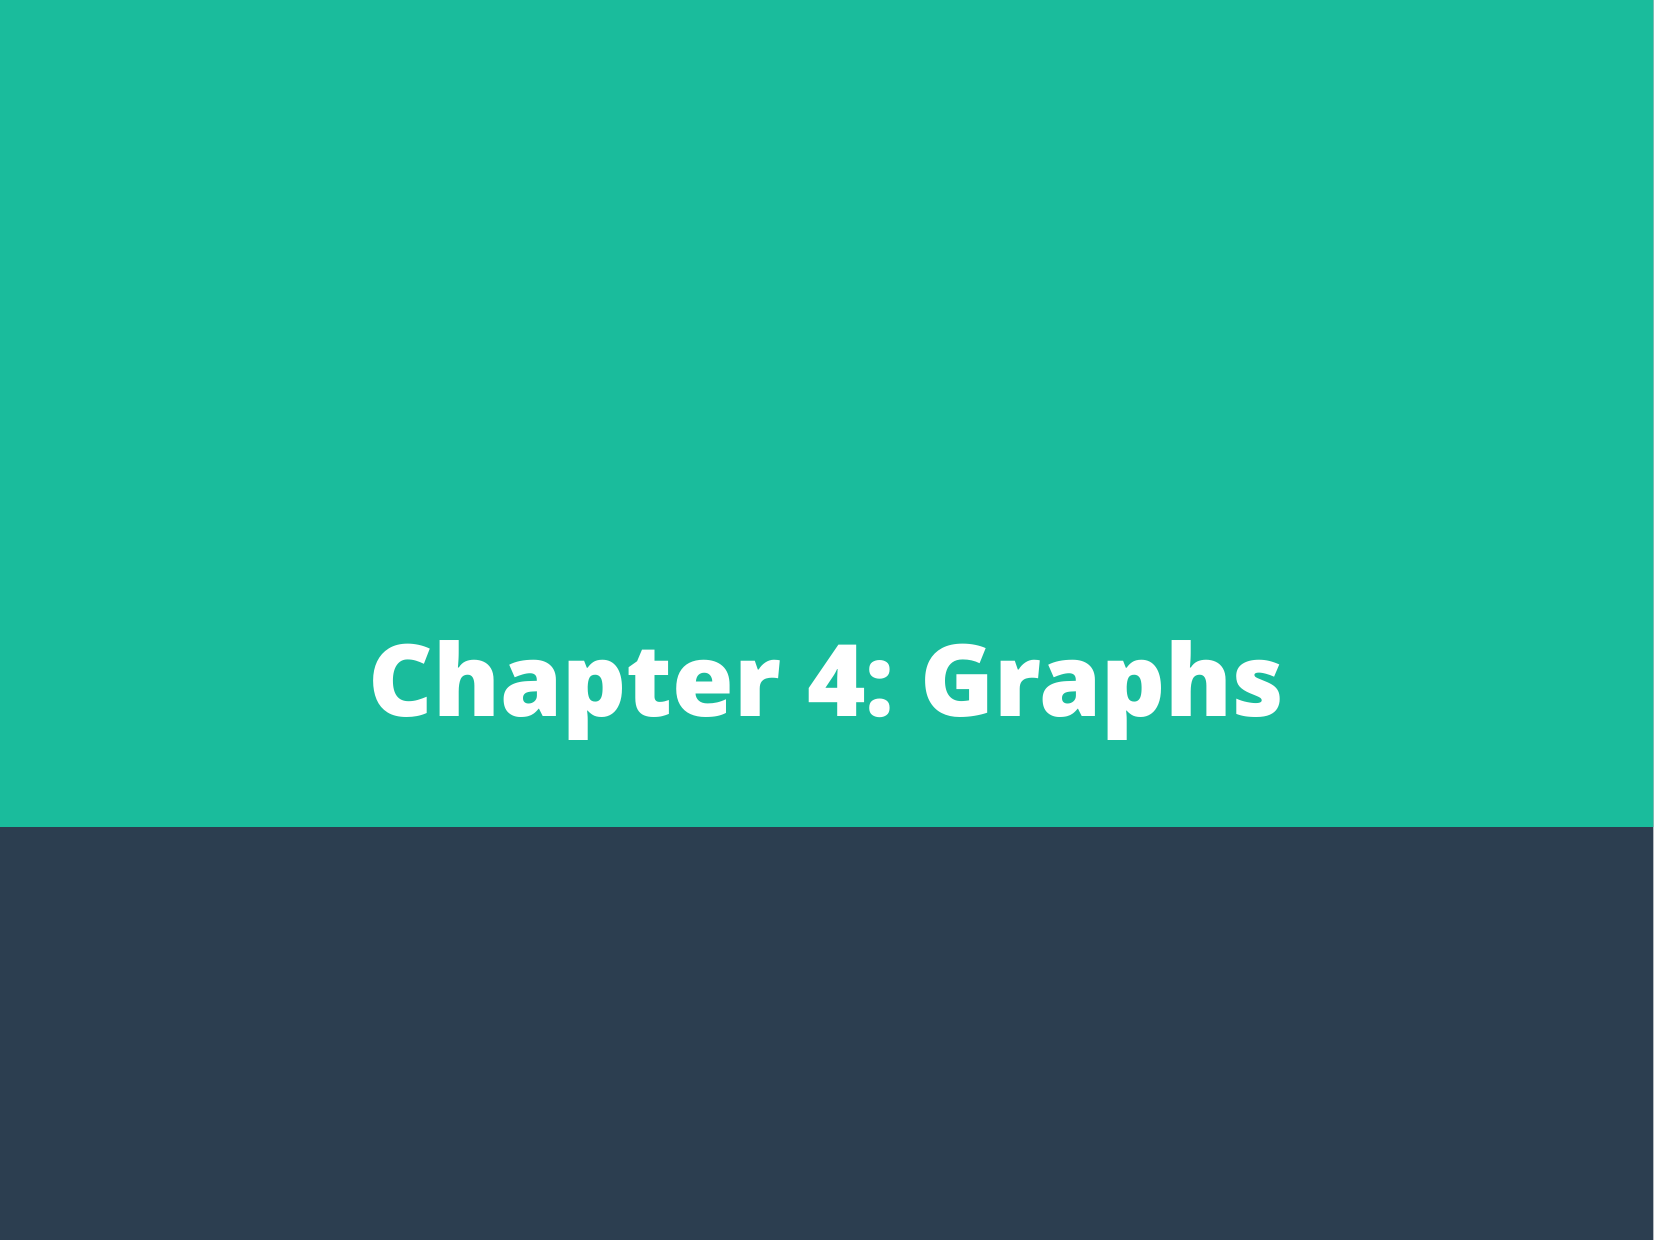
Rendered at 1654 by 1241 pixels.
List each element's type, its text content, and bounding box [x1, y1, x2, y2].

title Chapter 4: Graphs [59, 510, 1595, 778]
